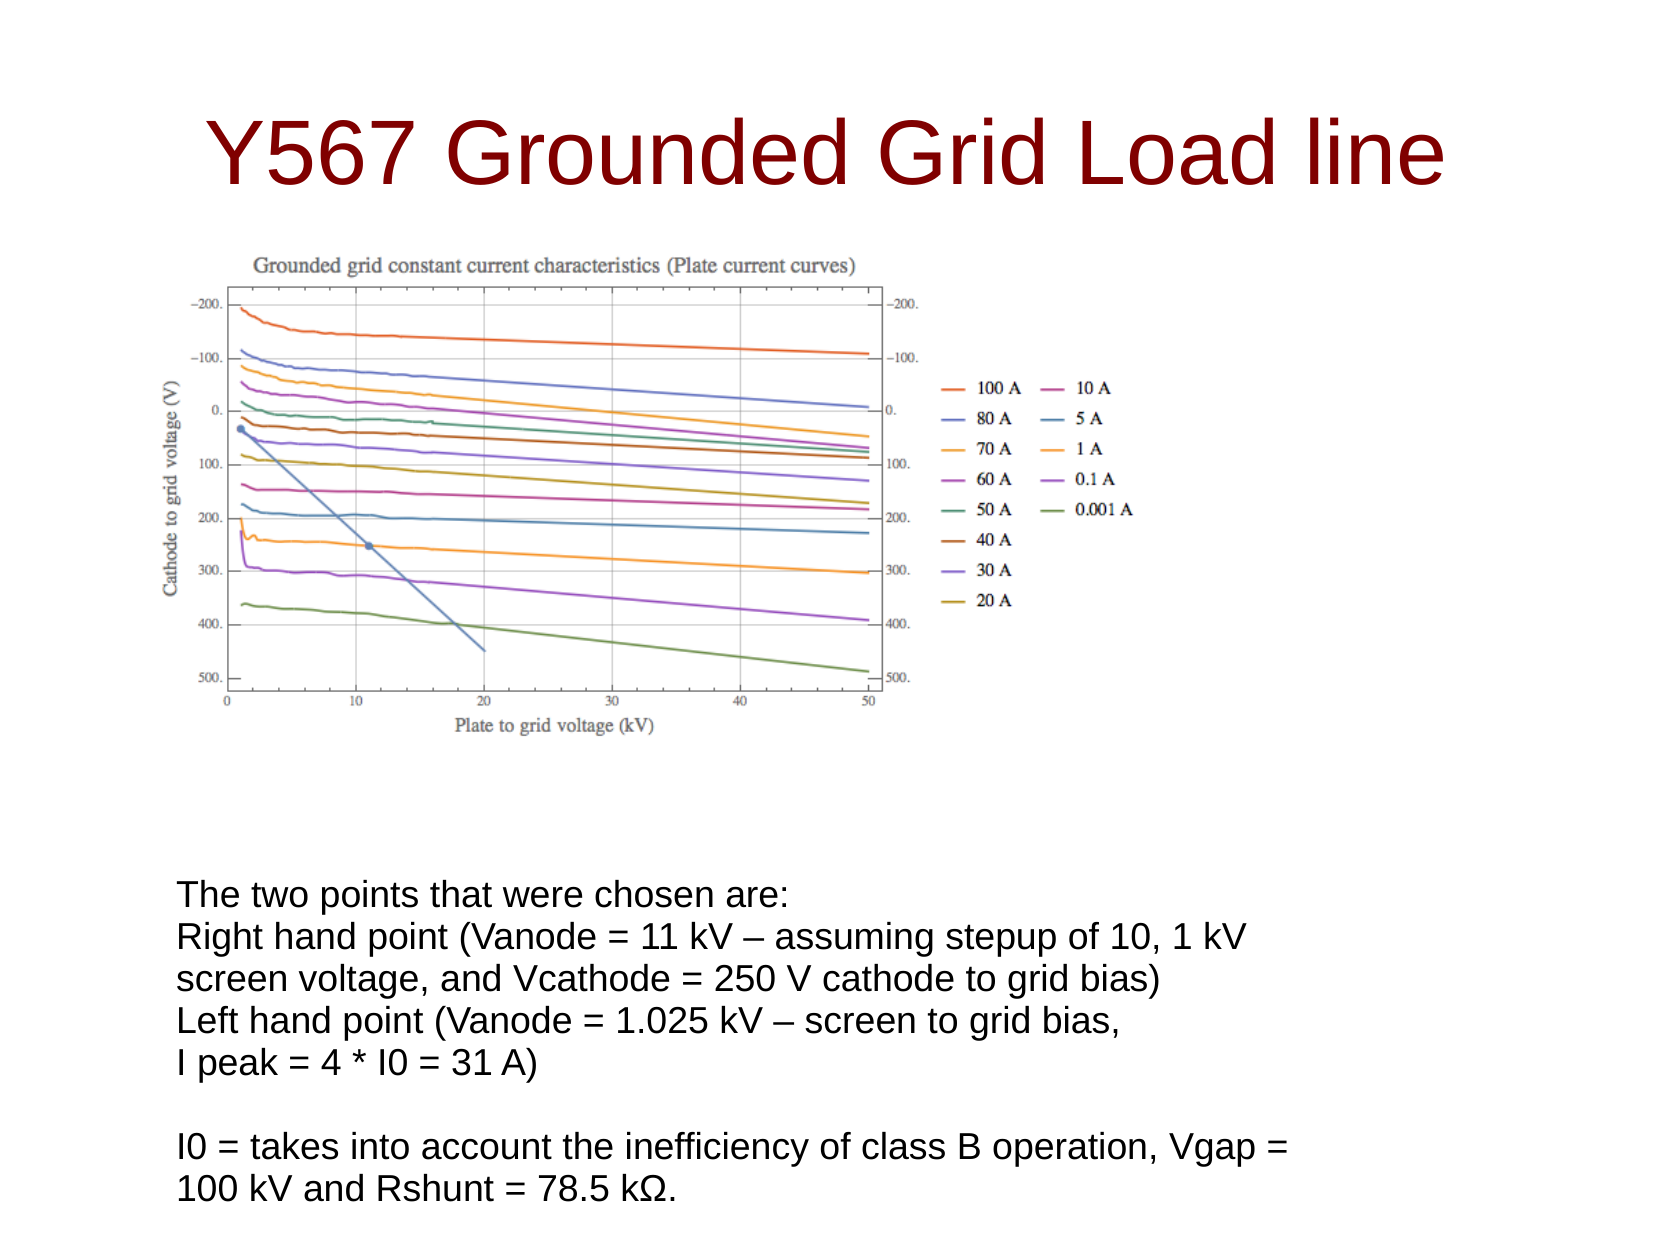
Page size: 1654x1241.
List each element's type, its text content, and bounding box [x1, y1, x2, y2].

text_box The two points that were chosen are: Right hand point (Vanode = 11 kV – assuming stepup of 10, 1 kV screen voltage, and Vcathode = 250 V cathode to grid bias) Left hand point (Vanode = 1.025 kV – screen to grid bias, I peak = 4 * I0 = 31 A) I0 = takes into account the inefficiency of class B operation, Vgap = 100 kV and Rshunt = 78.5 kΩ. [161, 866, 1324, 1214]
title Y567 Grounded Grid Load line [82, 49, 1571, 257]
picture [153, 248, 1167, 754]
